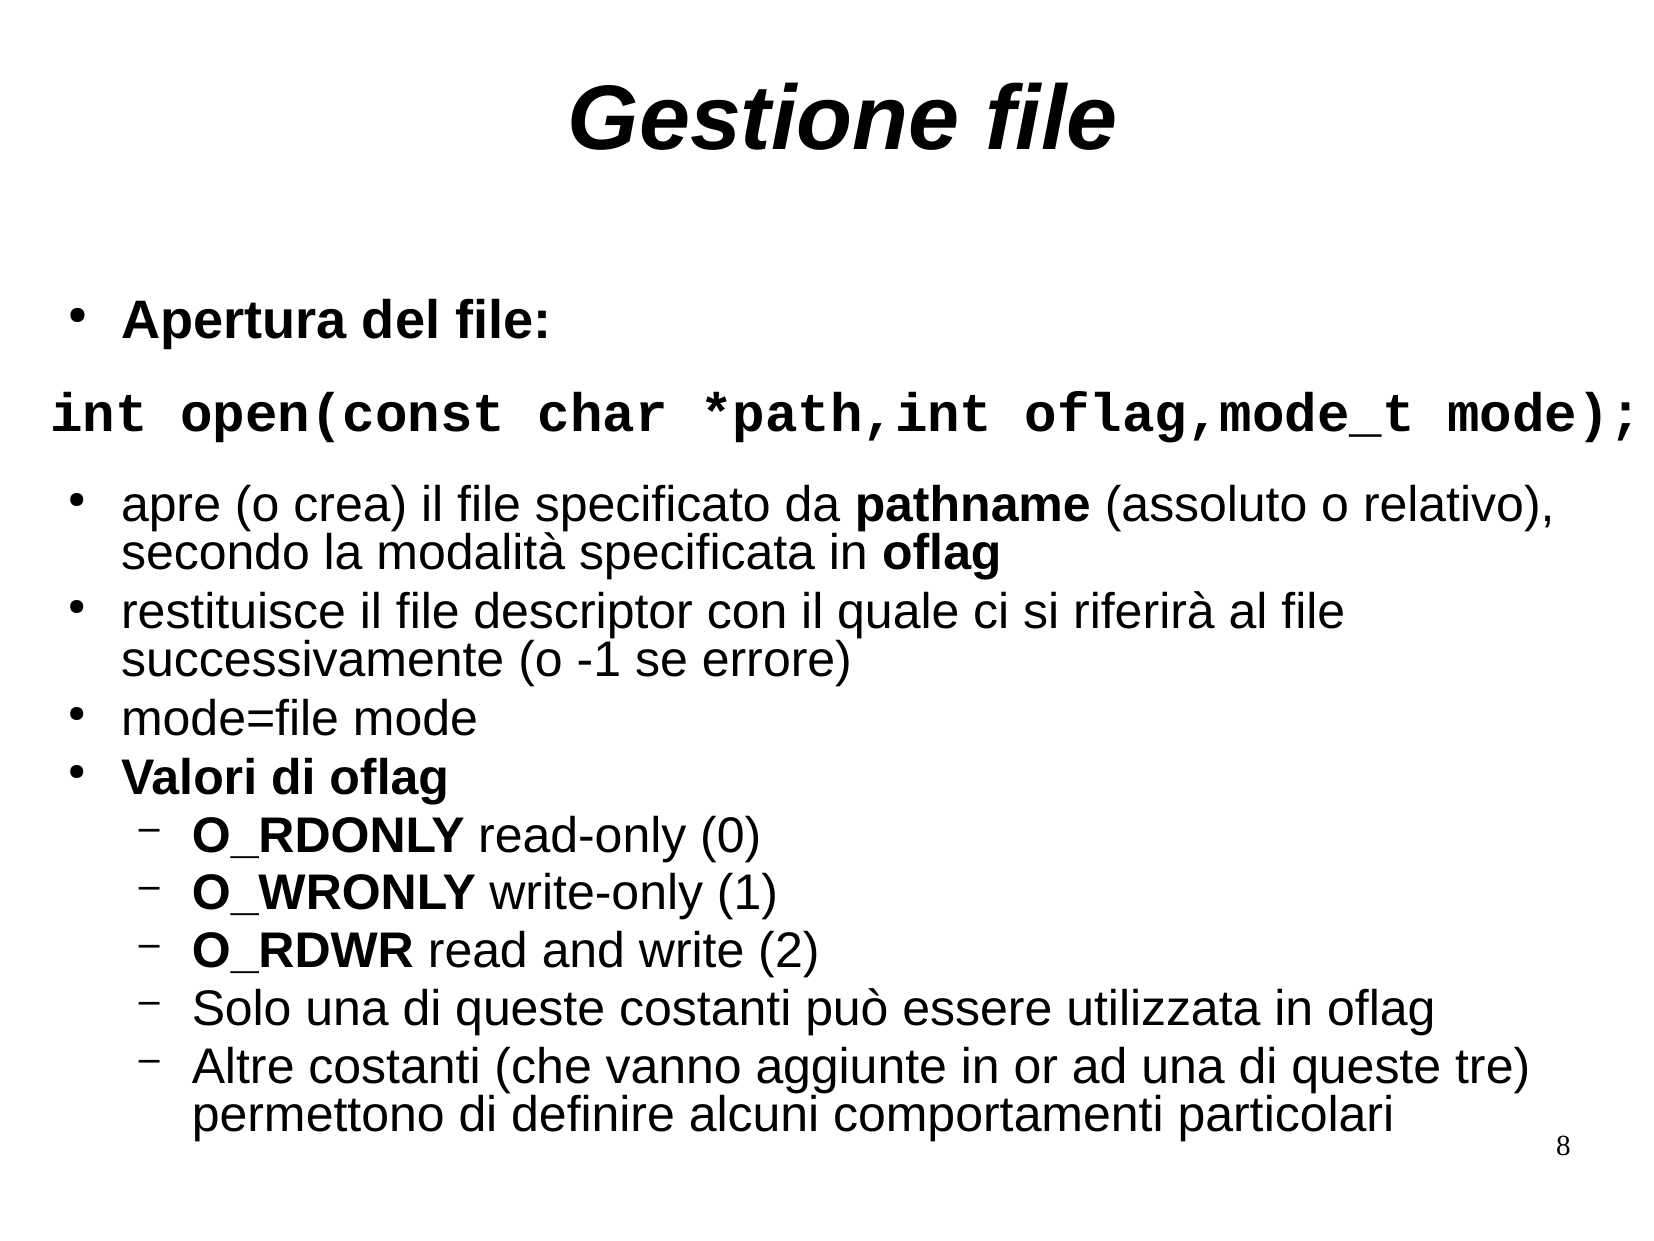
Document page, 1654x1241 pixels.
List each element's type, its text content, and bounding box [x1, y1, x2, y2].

title Gestione file [82, 50, 1571, 257]
list Apertura del file: int open(const char *path,int oflag,mode_t mode); apre (o crea) il file specificato da pathname (assoluto o relativo), secondo la modalità specificata in oflag restituisce il file descriptor con il quale ci si riferirà al file successivamente (o -1 se errore) mode=file mode Valori di oflag O_RDONLY read-only (0) O_WRONLY write-only (1) O_RDWR read and write (2) Solo una di queste costanti può essere utilizzata in oflag Altre costanti (che vanno aggiunte in or ad una di queste tre) permettono di definire alcuni comportamenti particolari [35, 289, 1654, 1220]
